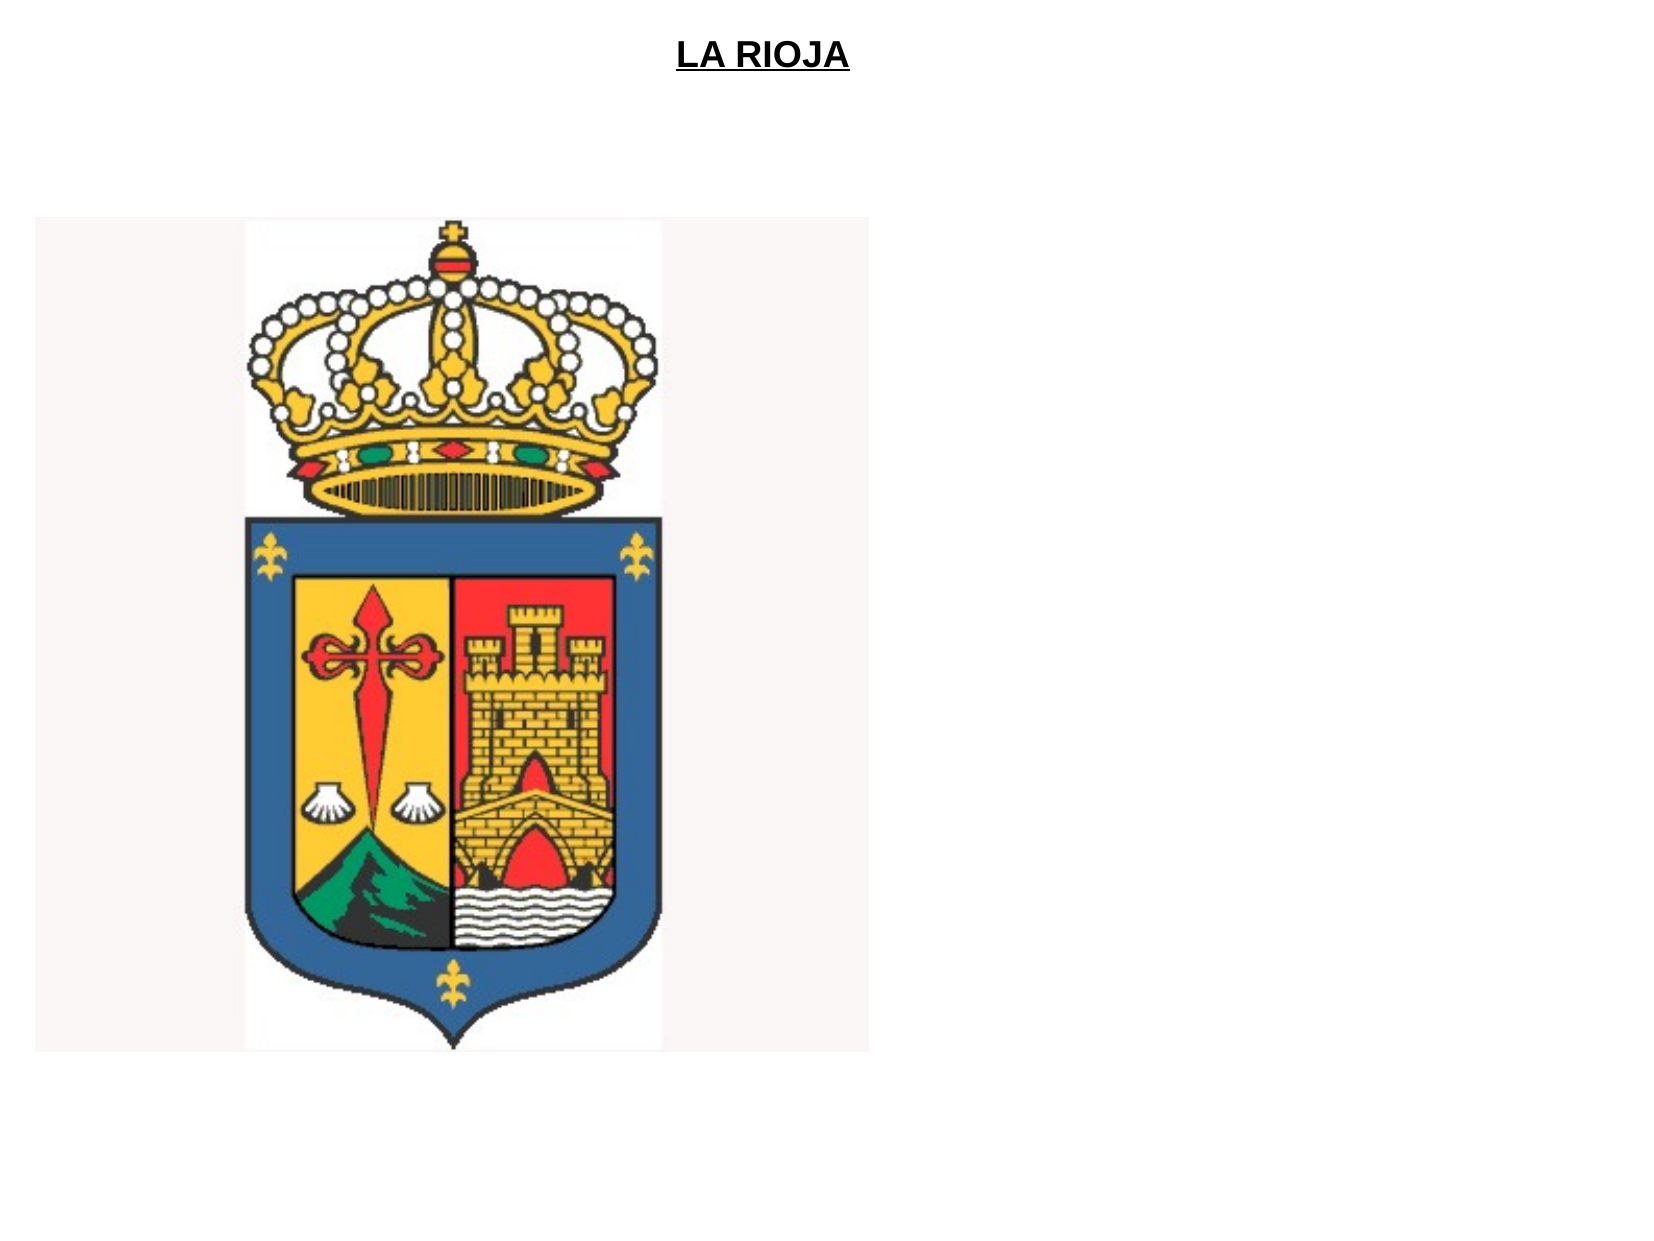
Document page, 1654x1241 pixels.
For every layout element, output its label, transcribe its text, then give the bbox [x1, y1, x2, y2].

picture [35, 217, 869, 1052]
text_box LA RIOJA [661, 25, 865, 83]
